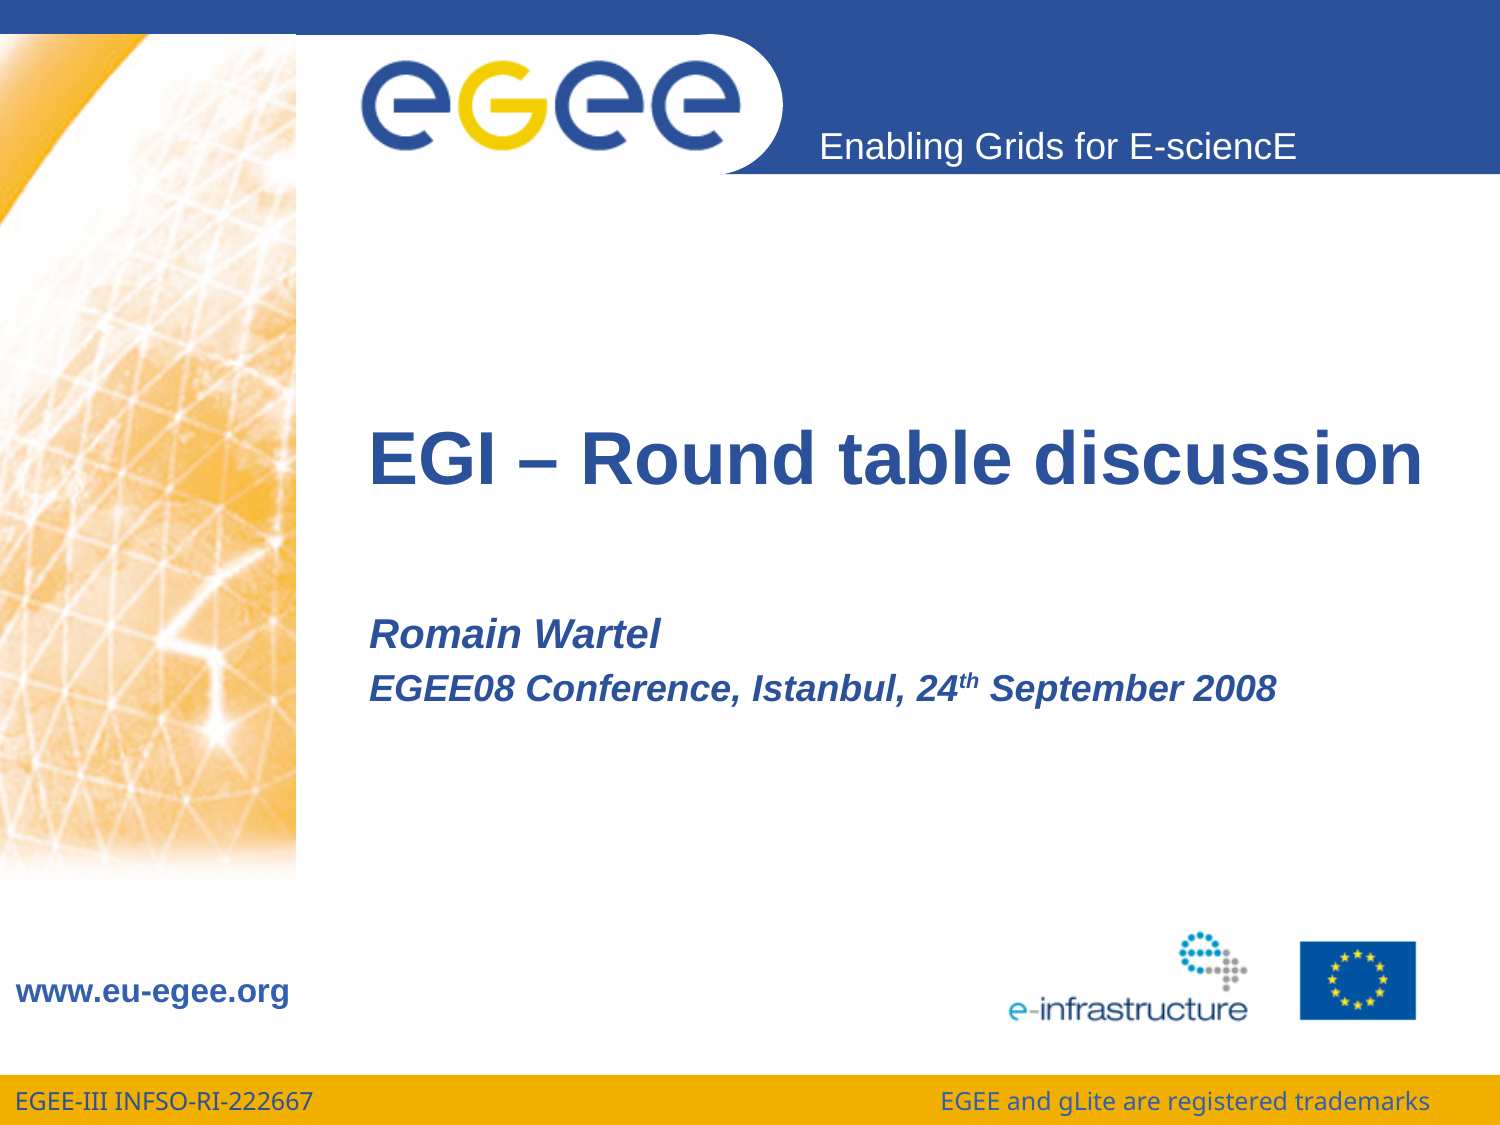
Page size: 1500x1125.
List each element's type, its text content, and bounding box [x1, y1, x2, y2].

picture [1291, 934, 1424, 1028]
picture [0, 34, 296, 921]
picture [1003, 925, 1254, 1028]
picture [355, 56, 748, 154]
title EGI – Round table discussion [353, 409, 1463, 586]
subtitle Romain Wartel EGEE08 Conference, Istanbul, 24th September 2008 [354, 603, 1424, 833]
